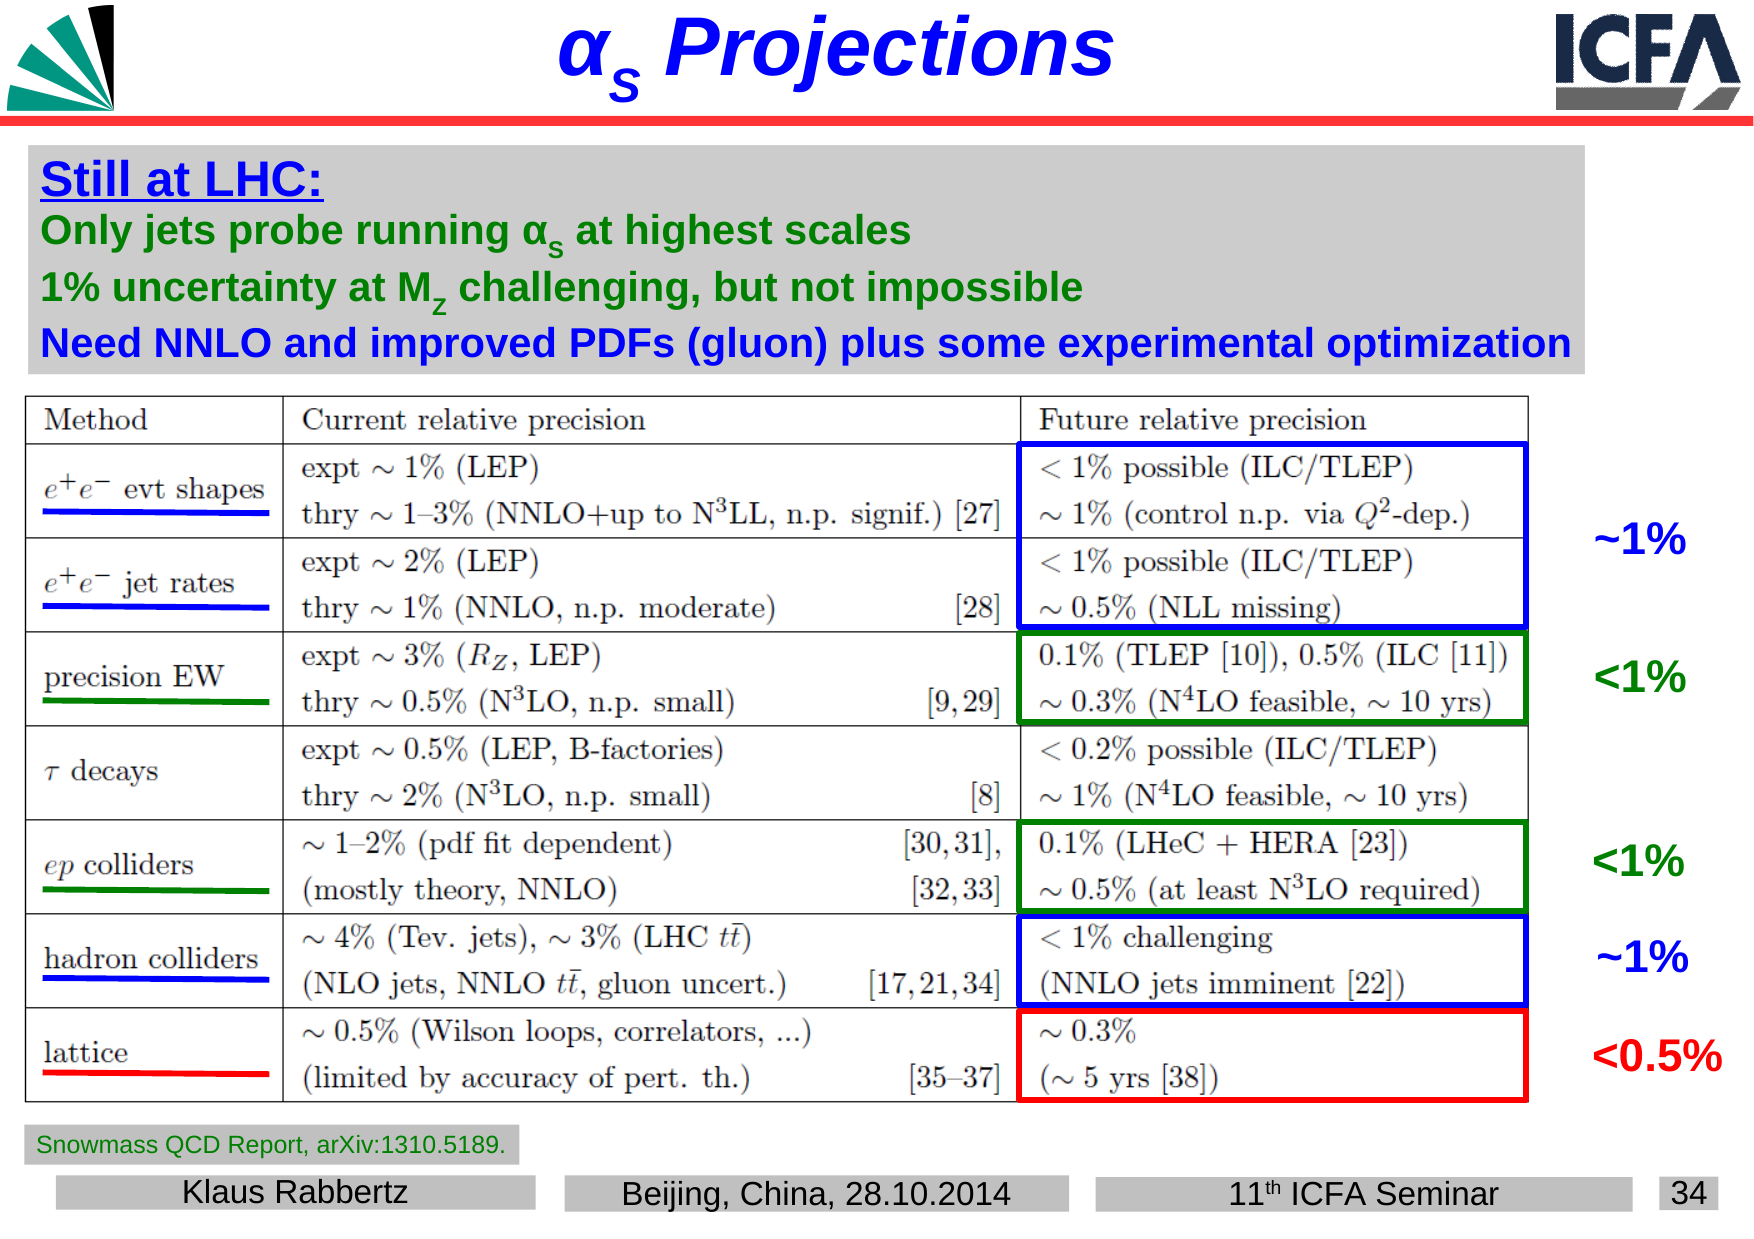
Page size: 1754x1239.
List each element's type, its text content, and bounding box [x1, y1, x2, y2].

text_box <1% [1582, 645, 1698, 709]
text_box <0.5% [1580, 1023, 1735, 1087]
text_box Snowmass QCD Report, arXiv:1310.5189. [24, 1124, 519, 1165]
picture [7, 5, 114, 112]
text_box <1% [1580, 828, 1696, 892]
text_box ~1% [1584, 925, 1701, 989]
text_box ~1% [1582, 506, 1698, 570]
text_box Still at LHC: Only jets probe running αS at highest scales 1% uncertainty at MZ challenging, but not impossible Need NNLO and improved PDFs (gluon) plus some experimental optimization [28, 145, 1585, 375]
picture [20, 387, 1534, 1115]
picture [1556, 14, 1741, 110]
title αS Projections [129, 0, 1545, 114]
